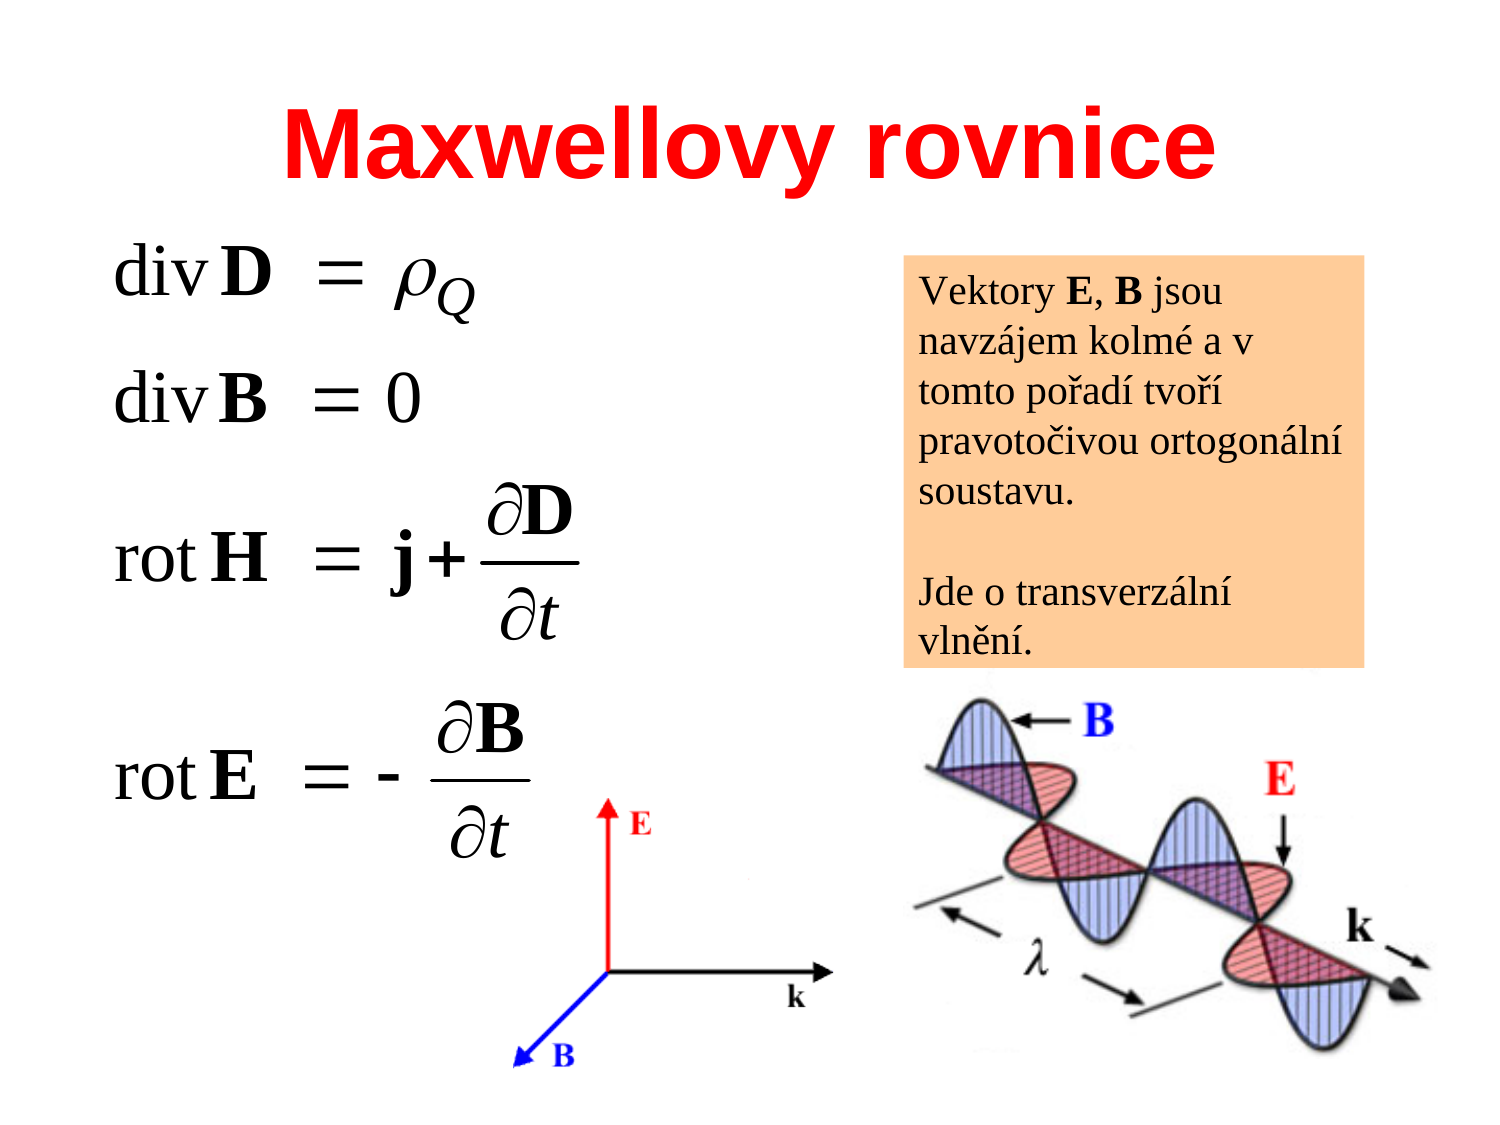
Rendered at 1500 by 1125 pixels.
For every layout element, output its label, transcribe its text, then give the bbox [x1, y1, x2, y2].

chart [903, 668, 1452, 1059]
text_box Vektory E, B jsou navzájem kolmé a v tomto pořadí tvoří pravotočivou ortogonální soustavu. Jde o transverzální vlnění. [903, 255, 1365, 668]
title Maxwellovy rovnice [75, 45, 1426, 233]
chart [103, 220, 597, 894]
picture [513, 798, 840, 1072]
